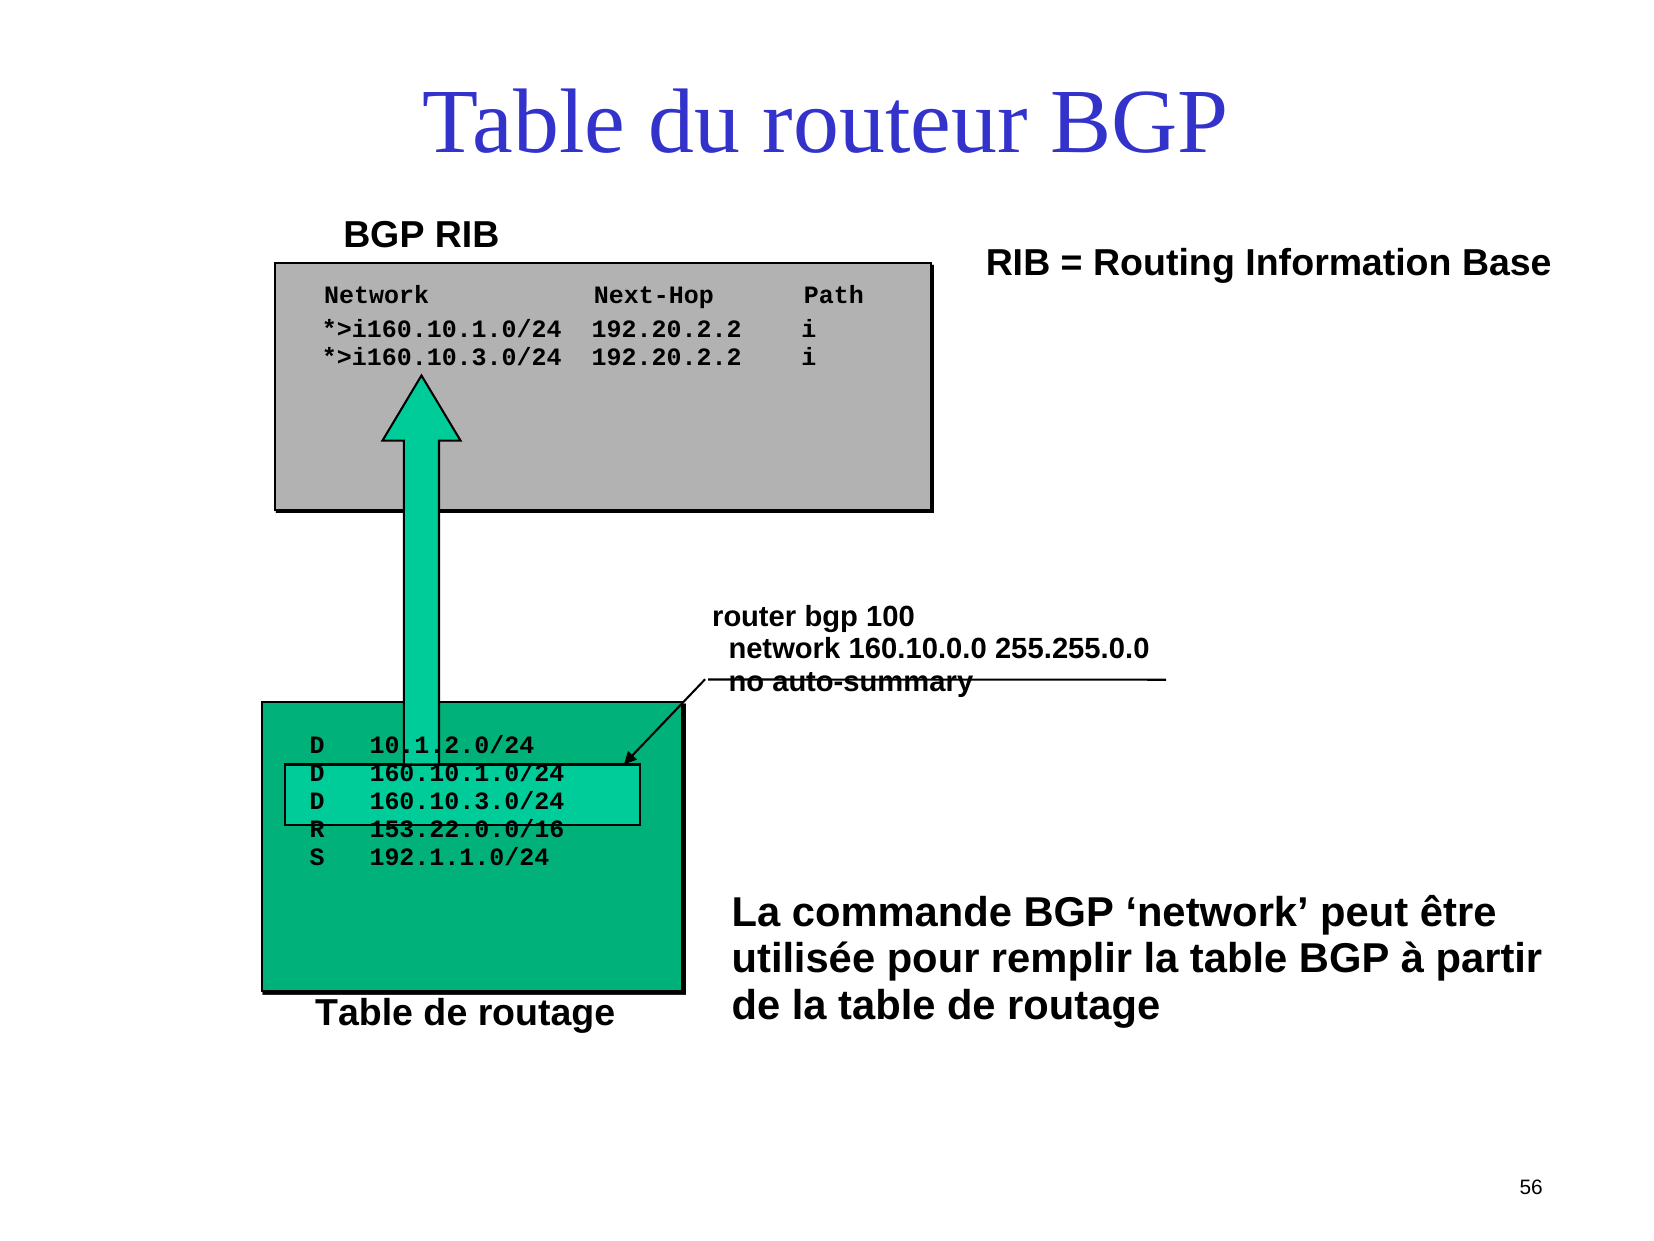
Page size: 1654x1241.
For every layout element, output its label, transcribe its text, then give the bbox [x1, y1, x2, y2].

text_box Network Next-Hop Path [309, 273, 880, 318]
text_box [261, 263, 931, 991]
text_box La commande BGP ‘network’ peut être utilisée pour remplir la table BGP à partir de la table de routage [716, 881, 1608, 1064]
text_box *>i160.10.1.0/24 192.20.2.2 i *>i160.10.3.0/24 192.20.2.2 i [307, 307, 832, 380]
text_box D 10.1.2.0/24 D 160.10.1.0/24 D 160.10.3.0/24 R 153.22.0.0/16 S 192.1.1.0/24 [294, 723, 580, 880]
text_box Table de routage [300, 984, 631, 1042]
title Table du routeur BGP [123, 41, 1530, 207]
text_box RIB = Routing Information Base [930, 234, 1608, 292]
text_box router bgp 100 network 160.10.0.0 255.255.0.0 no auto-summary [697, 592, 1166, 706]
text_box BGP RIB [328, 206, 515, 264]
